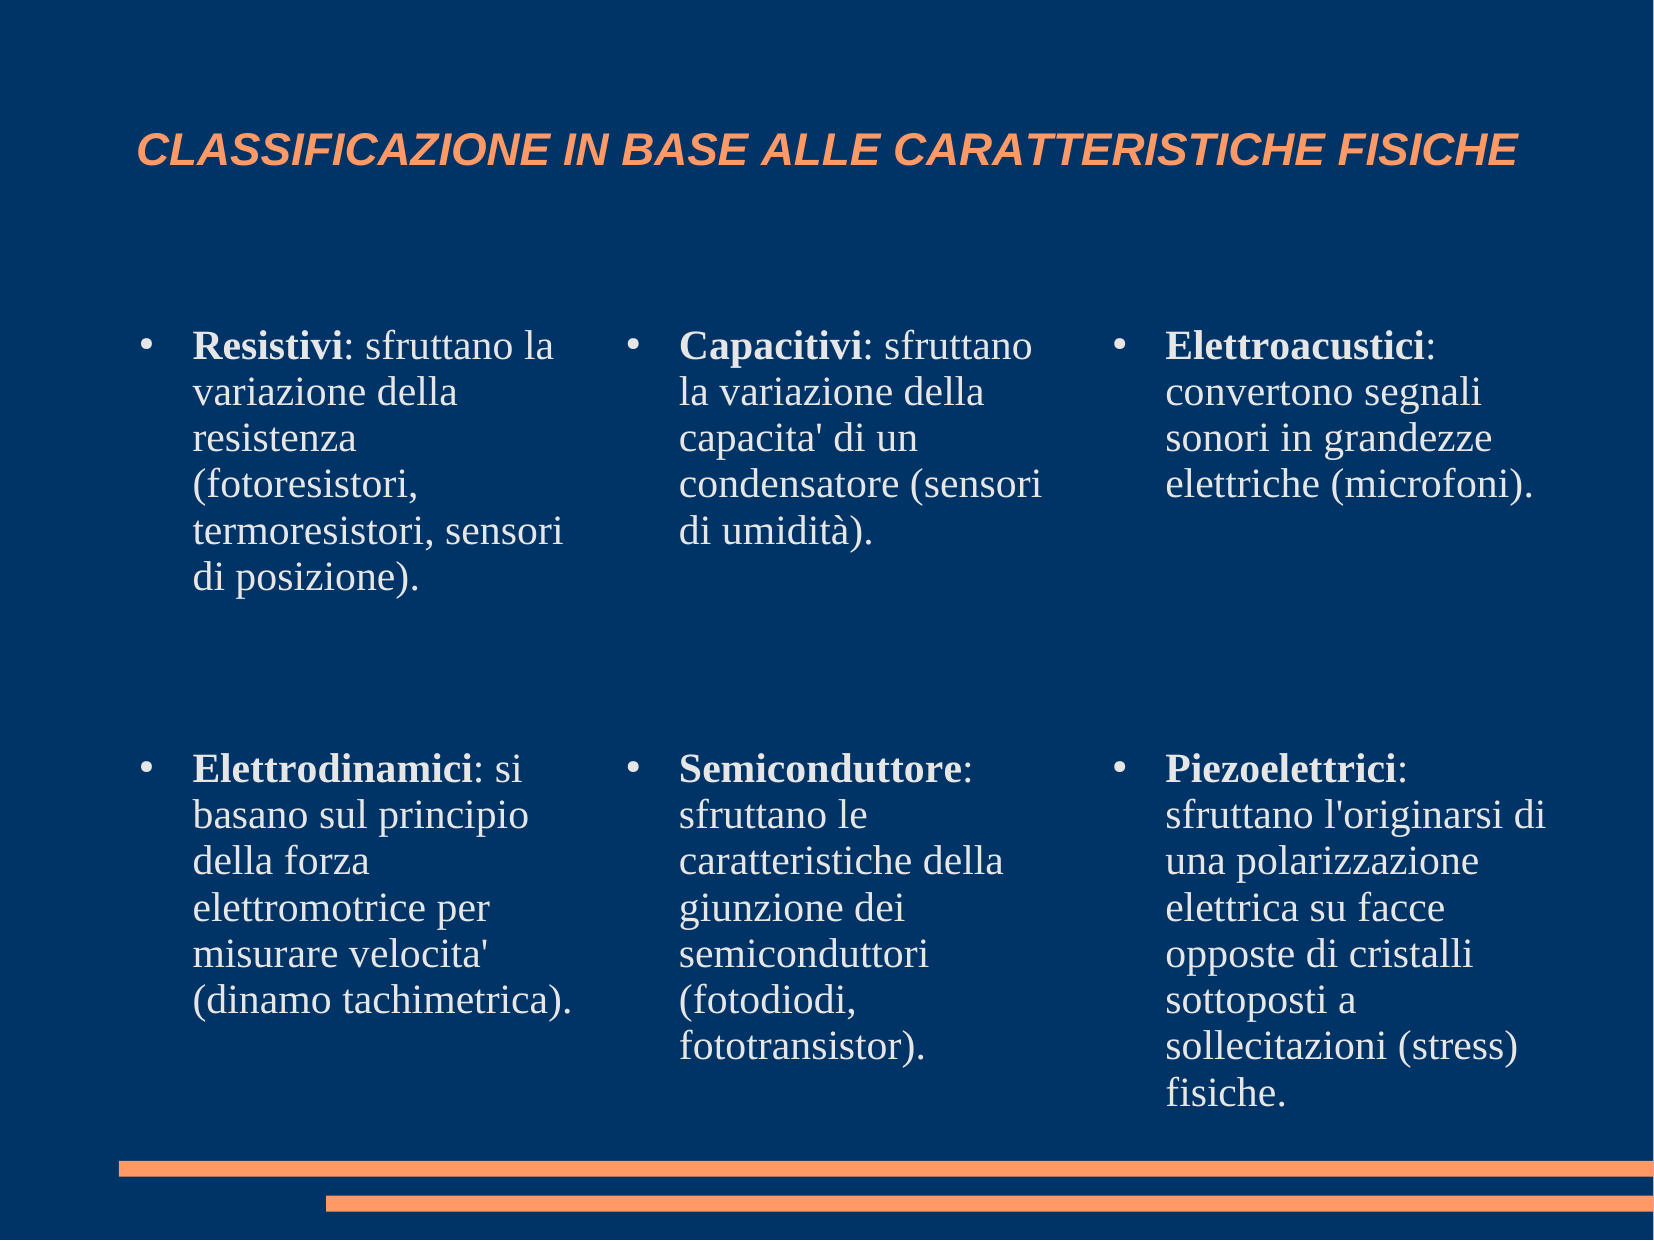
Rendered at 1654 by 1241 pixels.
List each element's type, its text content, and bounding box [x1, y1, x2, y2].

list Elettroacustici: convertono segnali sonori in grandezze elettriche (microfoni). [1094, 322, 1558, 709]
list Resistivi: sfruttano la variazione della resistenza (fotoresistori, termoresistori, sensori di posizione). [121, 322, 585, 709]
list Capacitivi: sfruttano la variazione della capacita' di un condensatore (sensori di umidità). [608, 322, 1072, 709]
list Piezoelettrici: sfruttano l'originarsi di una polarizzazione elettrica su facce opposte di cristalli sottoposti a sollecitazioni (stress) fisiche. [1094, 745, 1558, 1132]
title CLASSIFICAZIONE IN BASE ALLE CARATTERISTICHE FISICHE [121, 46, 1534, 254]
list Elettrodinamici: si basano sul principio della forza elettromotrice per misurare velocita' (dinamo tachimetrica). [121, 745, 585, 1132]
list Semiconduttore: sfruttano le caratteristiche della giunzione dei semiconduttori (fotodiodi, fototransistor). [608, 745, 1072, 1132]
